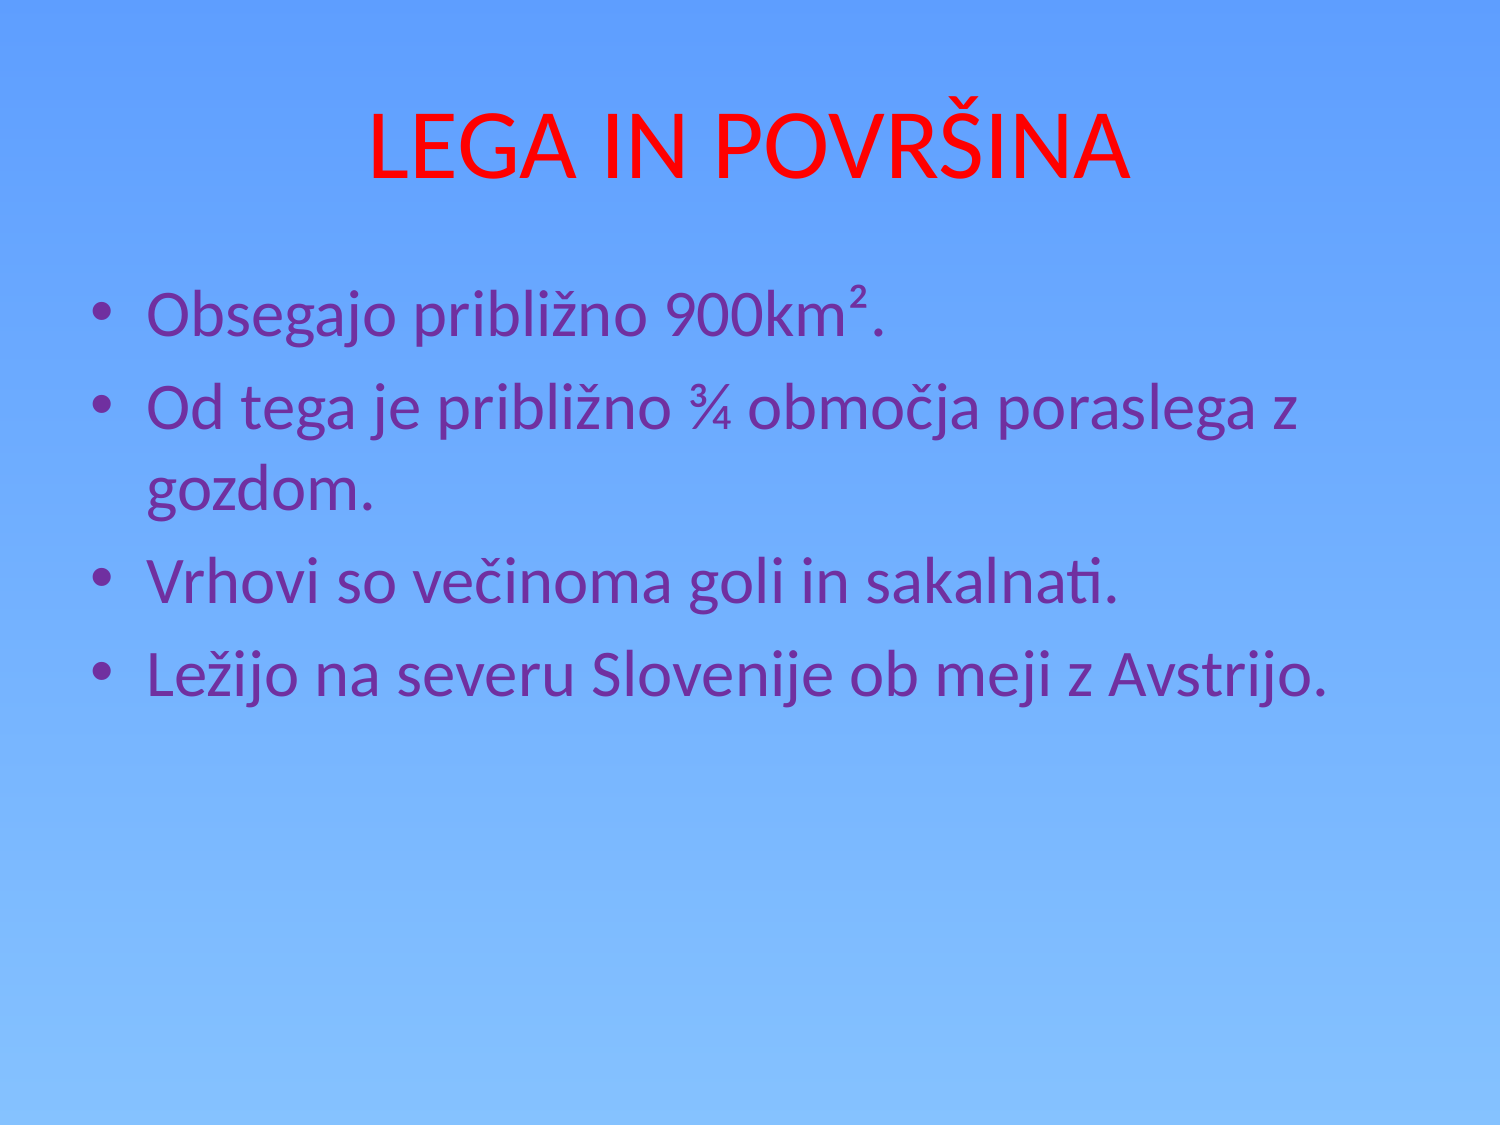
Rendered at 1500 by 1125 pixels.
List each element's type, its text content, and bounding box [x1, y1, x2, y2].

title LEGA IN POVRŠINA [75, 45, 1425, 233]
list Obsegajo približno 900km². Od tega je približno ¾ območja poraslega z gozdom. Vrhovi so večinoma goli in sakalnati. Ležijo na severu Slovenije ob meji z Avstrijo. [75, 262, 1425, 1005]
